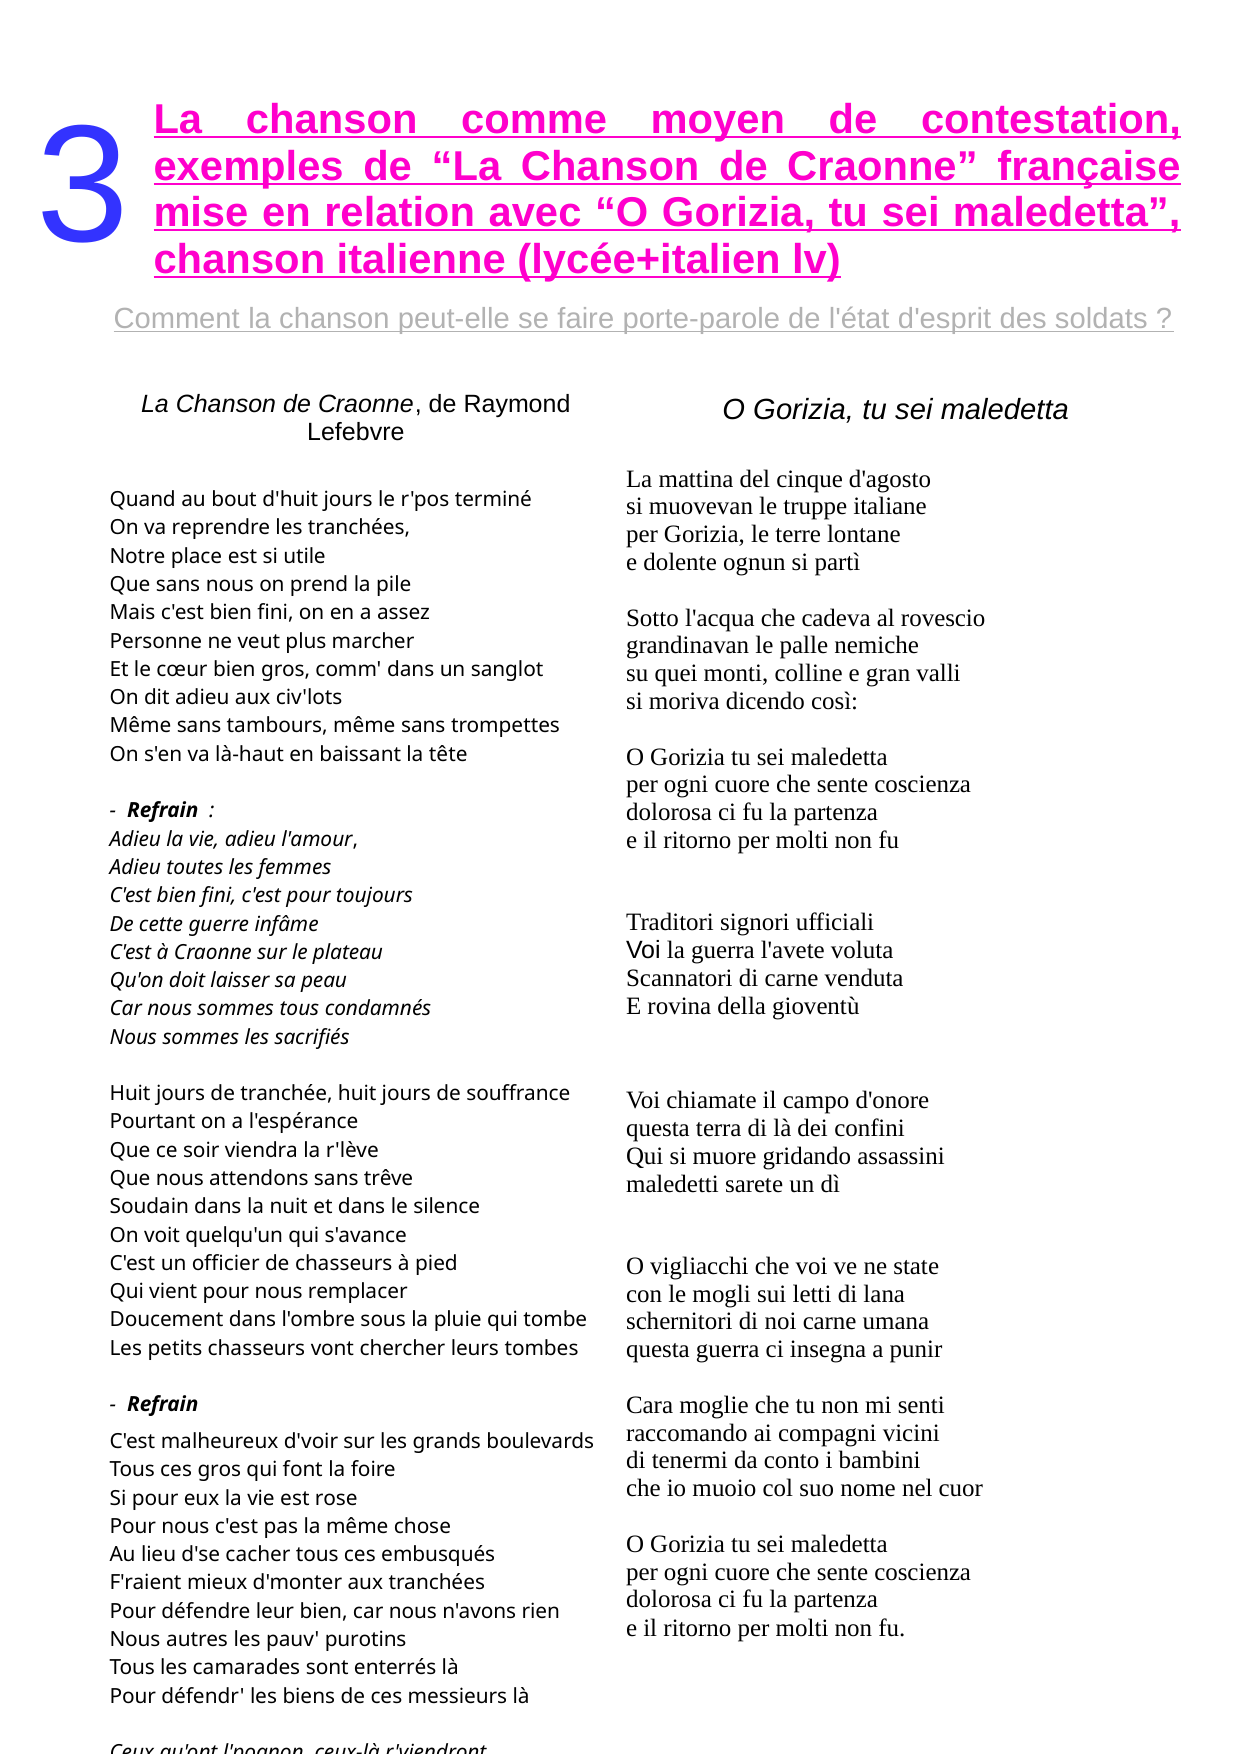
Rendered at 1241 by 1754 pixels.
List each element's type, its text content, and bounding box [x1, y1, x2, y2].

text_box Comment la chanson peut-elle se faire porte-parole de l'état d'esprit des soldats ? [129, 295, 1158, 331]
text_box 3 [35, 82, 130, 284]
title La chanson comme moyen de contestation, exemples de “La Chanson de Craonne” française mise en relation avec “O Gorizia, tu sei maledetta”, chanson italienne (lycée+italien lv) [153, 82, 1182, 296]
list O Gorizia, tu sei maledetta La mattina del cinque d'agosto si muovevan le truppe italiane per Gorizia, le terre lontane e dolente ognun si partì Sotto l'acqua che cadeva al rovescio grandinavan le palle nemiche su quei monti, colline e gran valli si moriva dicendo così: O Gorizia tu sei maledetta per ogni cuore che sente coscienza dolorosa ci fu la partenza e il ritorno per molti non fu Traditori signori ufficiali Voi la guerra l'avete voluta Scannatori di carne venduta E rovina della gioventù Voi chiamate il campo d'onore questa terra di là dei confini Qui si muore gridando assassini maledetti sarete un dì O vigliacchi che voi ve ne state con le mogli sui letti di lana schernitori di noi carne umana questa guerra ci insegna a punir Cara moglie che tu non mi senti raccomando ai compagni vicini di tenermi da conto i bambini che io muoio col suo nome nel cuor O Gorizia tu sei maledetta per ogni cuore che sente coscienza dolorosa ci fu la partenza e il ritorno per molti non fu. [625, 393, 1166, 1666]
list La Chanson de Craonne, de Raymond Lefebvre Quand au bout d'huit jours le r'pos terminé On va reprendre les tranchées, Notre place est si utile Que sans nous on prend la pile Mais c'est bien fini, on en a assez Personne ne veut plus marcher Et le cœur bien gros, comm' dans un sanglot On dit adieu aux civ'lots Même sans tambours, même sans trompettes On s'en va là-haut en baissant la tête - Refrain : Adieu la vie, adieu l'amour, Adieu toutes les femmes C'est bien fini, c'est pour toujours De cette guerre infâme C'est à Craonne sur le plateau Qu'on doit laisser sa peau Car nous sommes tous condamnés Nous sommes les sacrifiés Huit jours de tranchée, huit jours de souffrance Pourtant on a l'espérance Que ce soir viendra la r'lève Que nous attendons sans trêve Soudain dans la nuit et dans le silence On voit quelqu'un qui s'avance C'est un officier de chasseurs à pied Qui vient pour nous remplacer Doucement dans l'ombre sous la pluie qui tombe Les petits chasseurs vont chercher leurs tombes - Refrain C'est malheureux d'voir sur les grands boulevards Tous ces gros qui font la foire Si pour eux la vie est rose Pour nous c'est pas la même chose Au lieu d'se cacher tous ces embusqués F'raient mieux d'monter aux tranchées Pour défendre leur bien, car nous n'avons rien Nous autres les pauv' purotins Tous les camarades sont enterrés là Pour défendr' les biens de ces messieurs là Ceux qu'ont l'pognon, ceux-là r'viendront Car c'est pour eux qu'on crève Mais c'est fini, car les trouffions Vont tous se mettre en grève Ce s'ra votre tour, messieurs les gros De monter sur le plateau Car si vous voulez faire la guerre Payez -la de votre peau [109, 389, 603, 1754]
text_box Comment la chanson peut-elle se faire porte-parole de l'état d'esprit des soldats ? [129, 332, 1158, 343]
